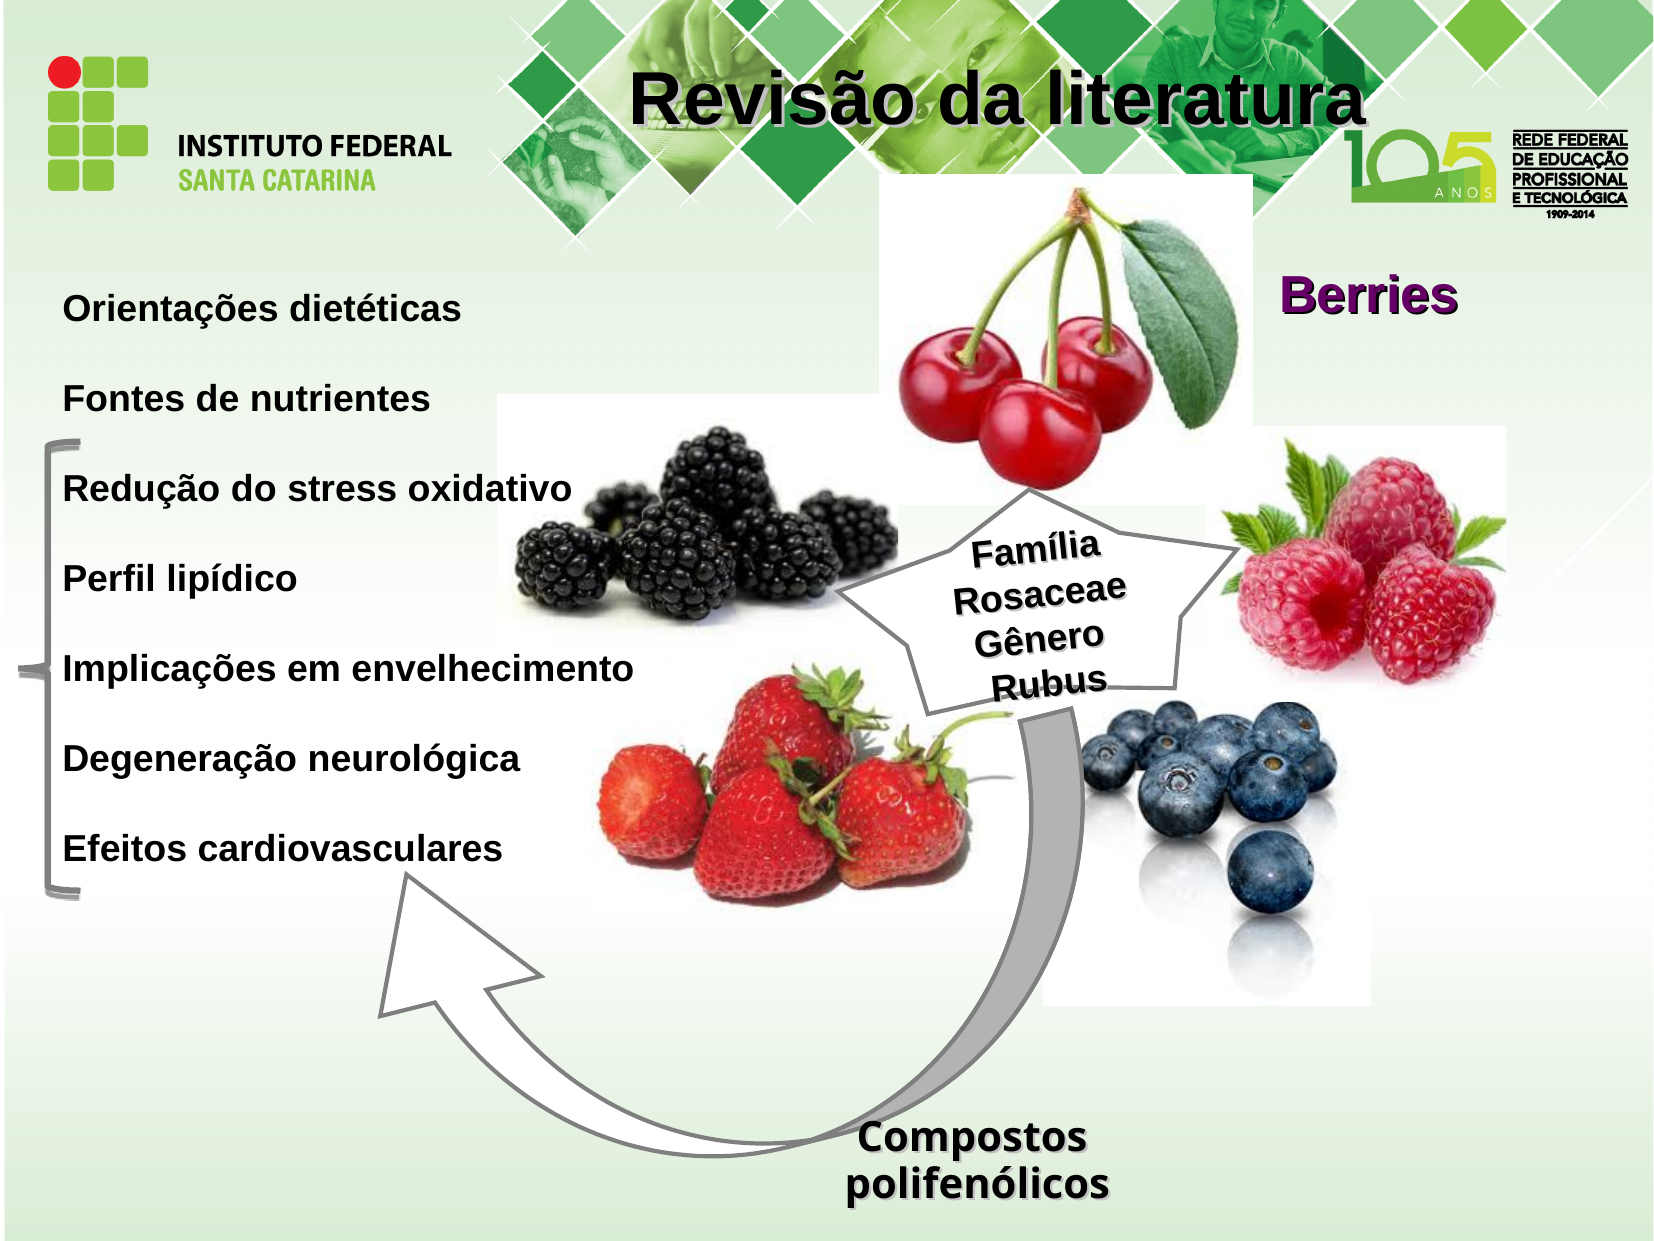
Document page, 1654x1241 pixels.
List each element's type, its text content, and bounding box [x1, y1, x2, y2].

text_box Compostos polifenólicos [829, 1106, 1126, 1216]
text_box Orientações dietéticas Fontes de nutrientes Redução do stress oxidativo Perfil lipídico Implicações em envelhecimento Degeneração neurológica Efeitos cardiovasculares [47, 276, 651, 922]
picture [1, 0, 1654, 1241]
text_box Família Rosaceae Gênero Rubus [837, 489, 1238, 715]
text_box [380, 874, 829, 1157]
text_box Revisão da literatura [401, 0, 1595, 189]
text_box [880, 708, 1083, 1106]
text_box Berries [1264, 252, 1474, 331]
